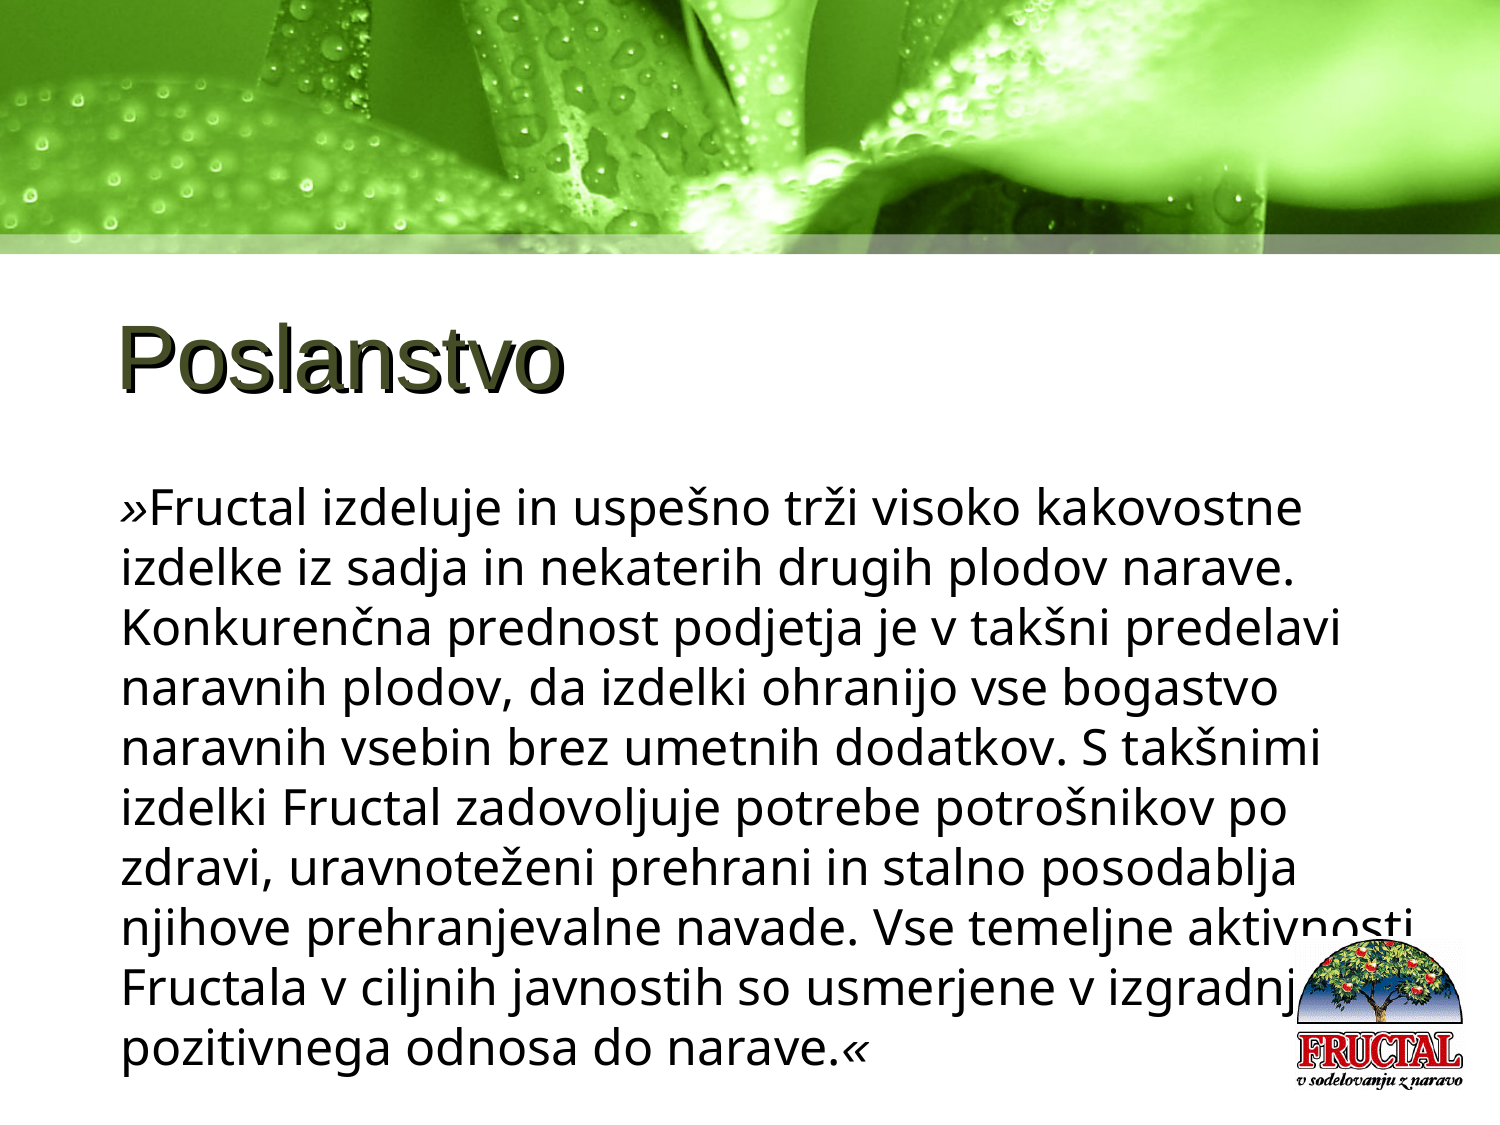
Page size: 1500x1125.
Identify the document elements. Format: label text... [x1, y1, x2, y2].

title Poslanstvo [100, 271, 1438, 435]
list »Fructal izdeluje in uspešno trži visoko kakovostne izdelke iz sadja in nekaterih drugih plodov narave. Konkurenčna prednost podjetja je v takšni predelavi naravnih plodov, da izdelki ohranijo vse bogastvo naravnih vsebin brez umetnih dodatkov. S takšnimi izdelki Fructal zadovoljuje potrebe potrošnikov po zdravi, uravnoteženi prehrani in stalno posodablja njihove prehranjevalne navade. Vse temeljne aktivnosti Fructala v ciljnih javnostih so usmerjene v izgradnjo pozitivnega odnosa do narave.« [53, 467, 1447, 1026]
picture [0, 0, 1500, 1125]
